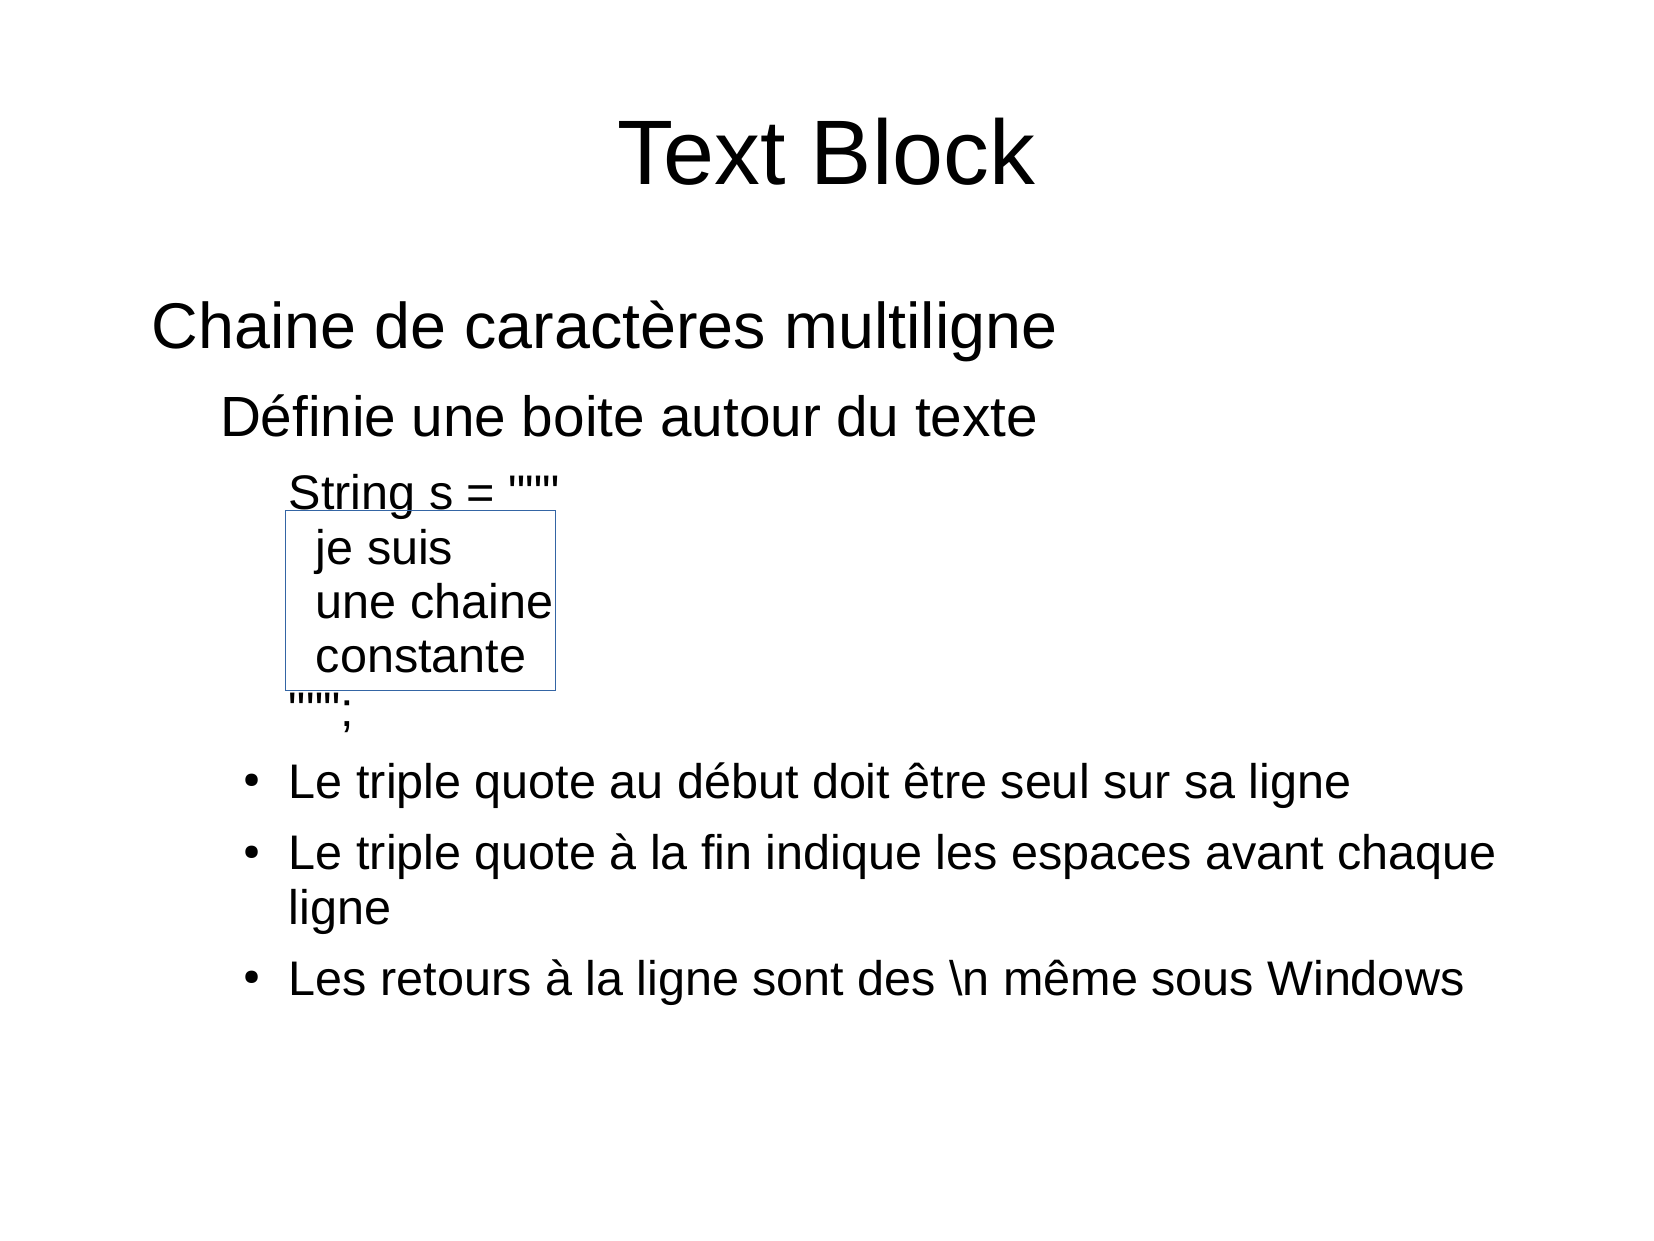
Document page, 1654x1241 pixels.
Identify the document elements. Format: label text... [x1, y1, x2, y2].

list Chaine de caractères multiligne Définie une boite autour du texte String s = """ je suis une chaine constante """; Le triple quote au début doit être seul sur sa ligne Le triple quote à la fin indique les espaces avant chaque ligne Les retours à la ligne sont des \n même sous Windows [82, 290, 1571, 1010]
title Text Block [82, 49, 1571, 257]
